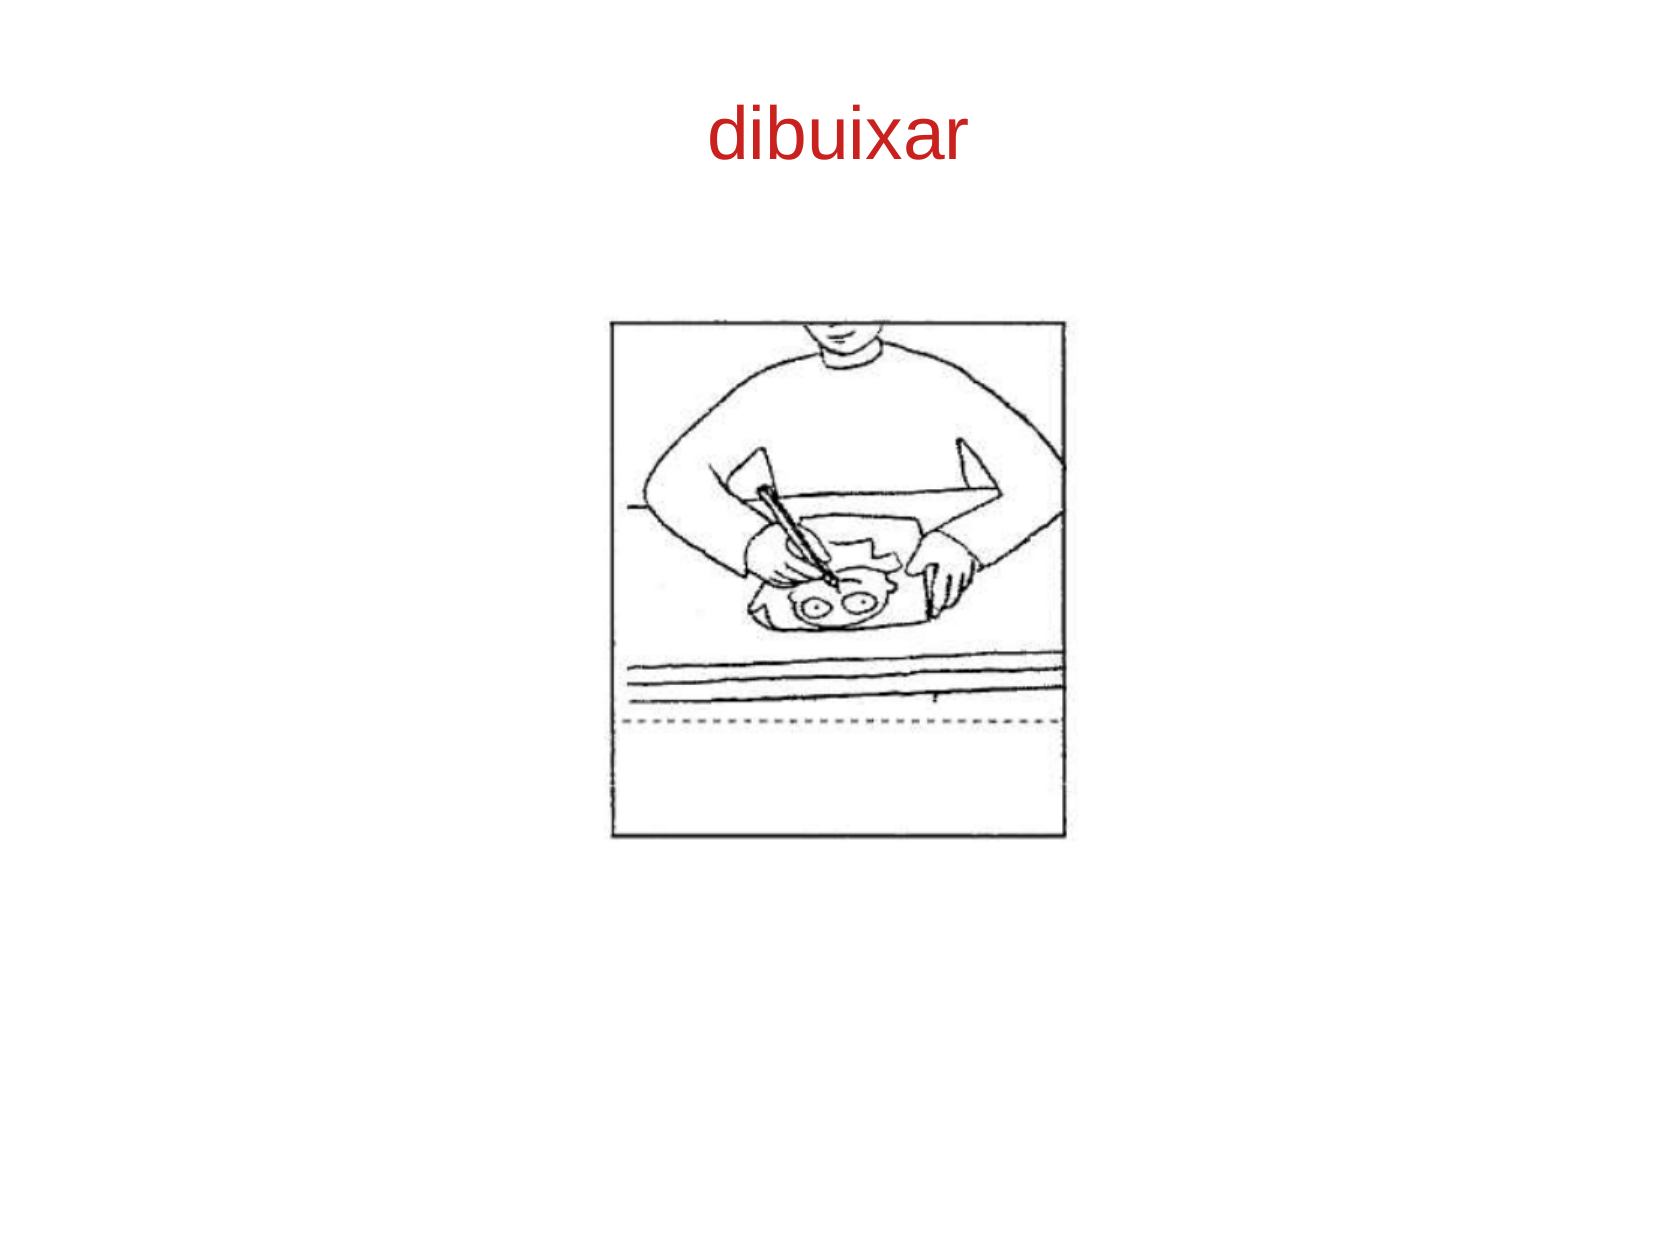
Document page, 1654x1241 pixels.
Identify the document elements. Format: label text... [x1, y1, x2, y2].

picture [581, 291, 1094, 873]
text_box dibuixar [389, 58, 1288, 201]
